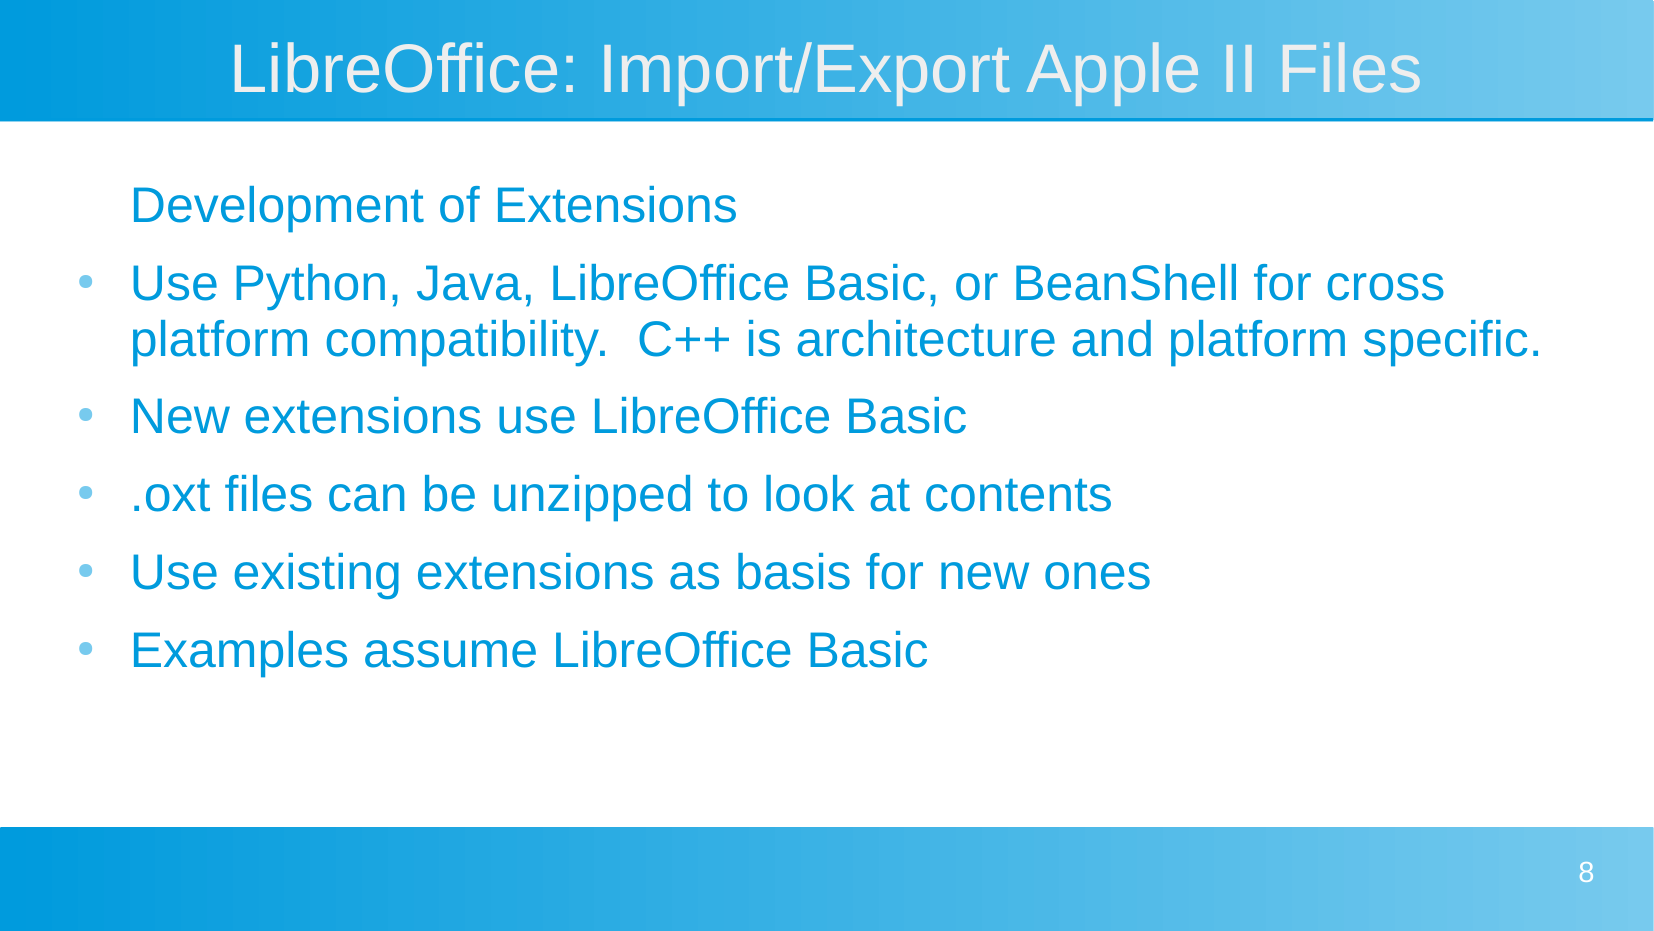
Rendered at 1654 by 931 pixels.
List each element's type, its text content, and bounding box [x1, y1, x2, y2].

list Development of Extensions Use Python, Java, LibreOffice Basic, or BeanShell for cross platform compatibility. C++ is architecture and platform specific. New extensions use LibreOffice Basic .oxt files can be unzipped to look at contents Use existing extensions as basis for new ones Examples assume LibreOffice Basic [59, 177, 1595, 768]
title LibreOffice: Import/Export Apple II Files [59, 29, 1595, 108]
